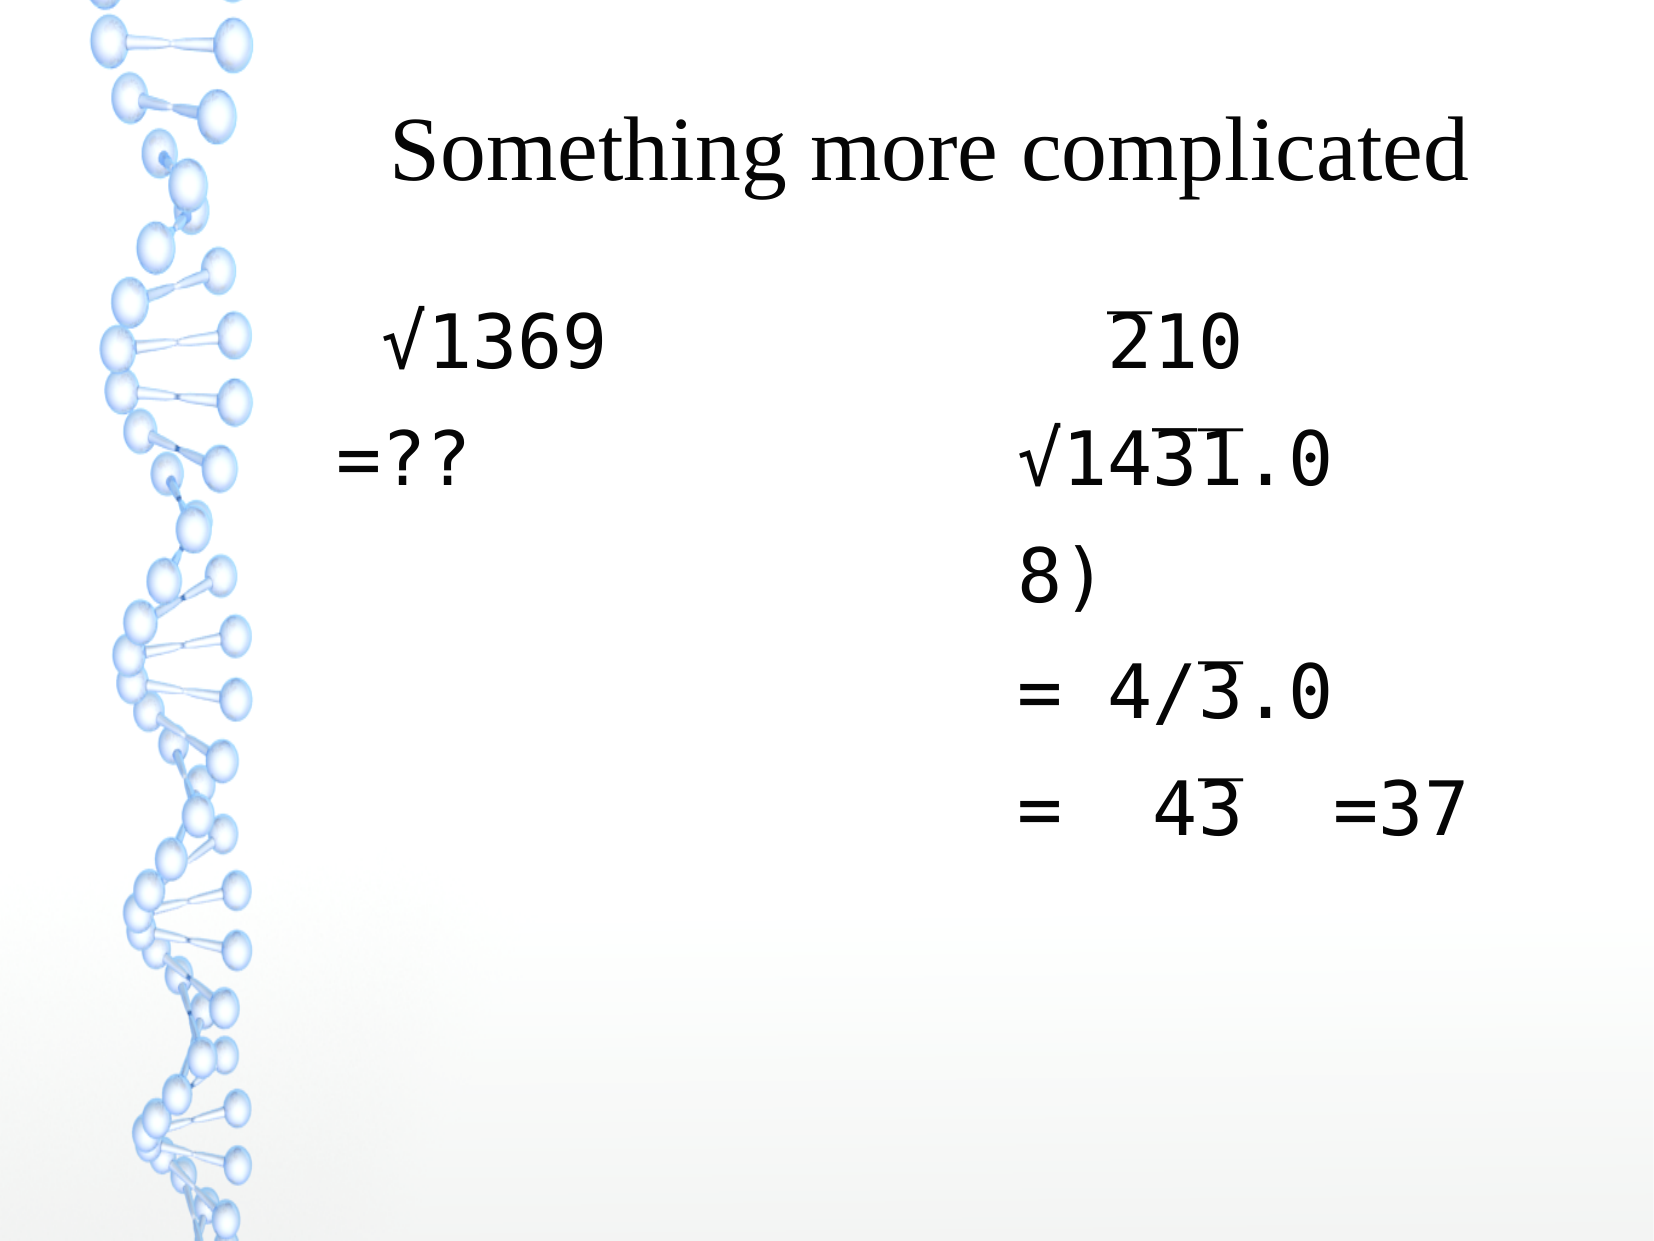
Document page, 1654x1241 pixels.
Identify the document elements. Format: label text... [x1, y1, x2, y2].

picture [0, 0, 1654, 1241]
list ̅210 √14̅̅3̅1.0 8) = 4/̅3.0 = 4̅3 =37 [946, 299, 1595, 1019]
list √1369 =?? [265, 299, 915, 1019]
title Something more complicated [265, 47, 1595, 252]
